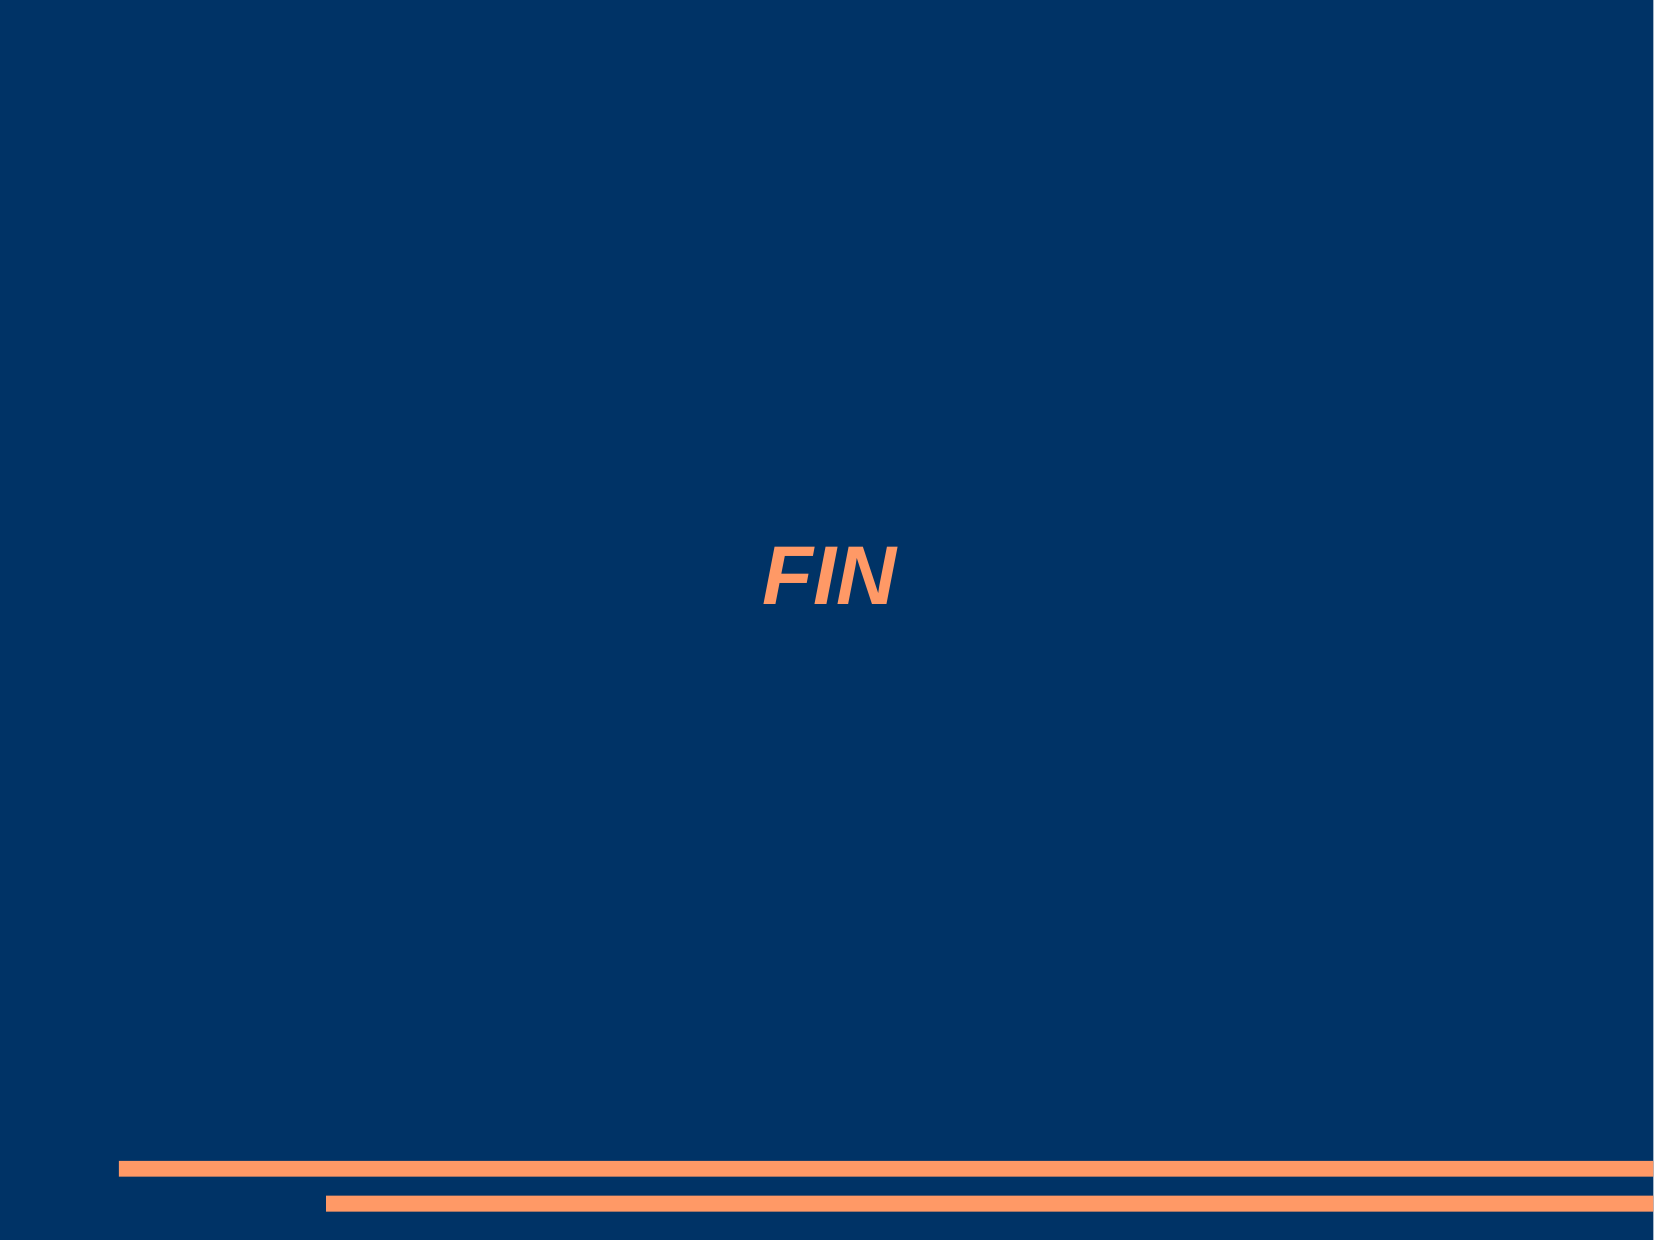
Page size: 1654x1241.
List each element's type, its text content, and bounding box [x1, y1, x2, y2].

title FIN [123, 472, 1536, 680]
